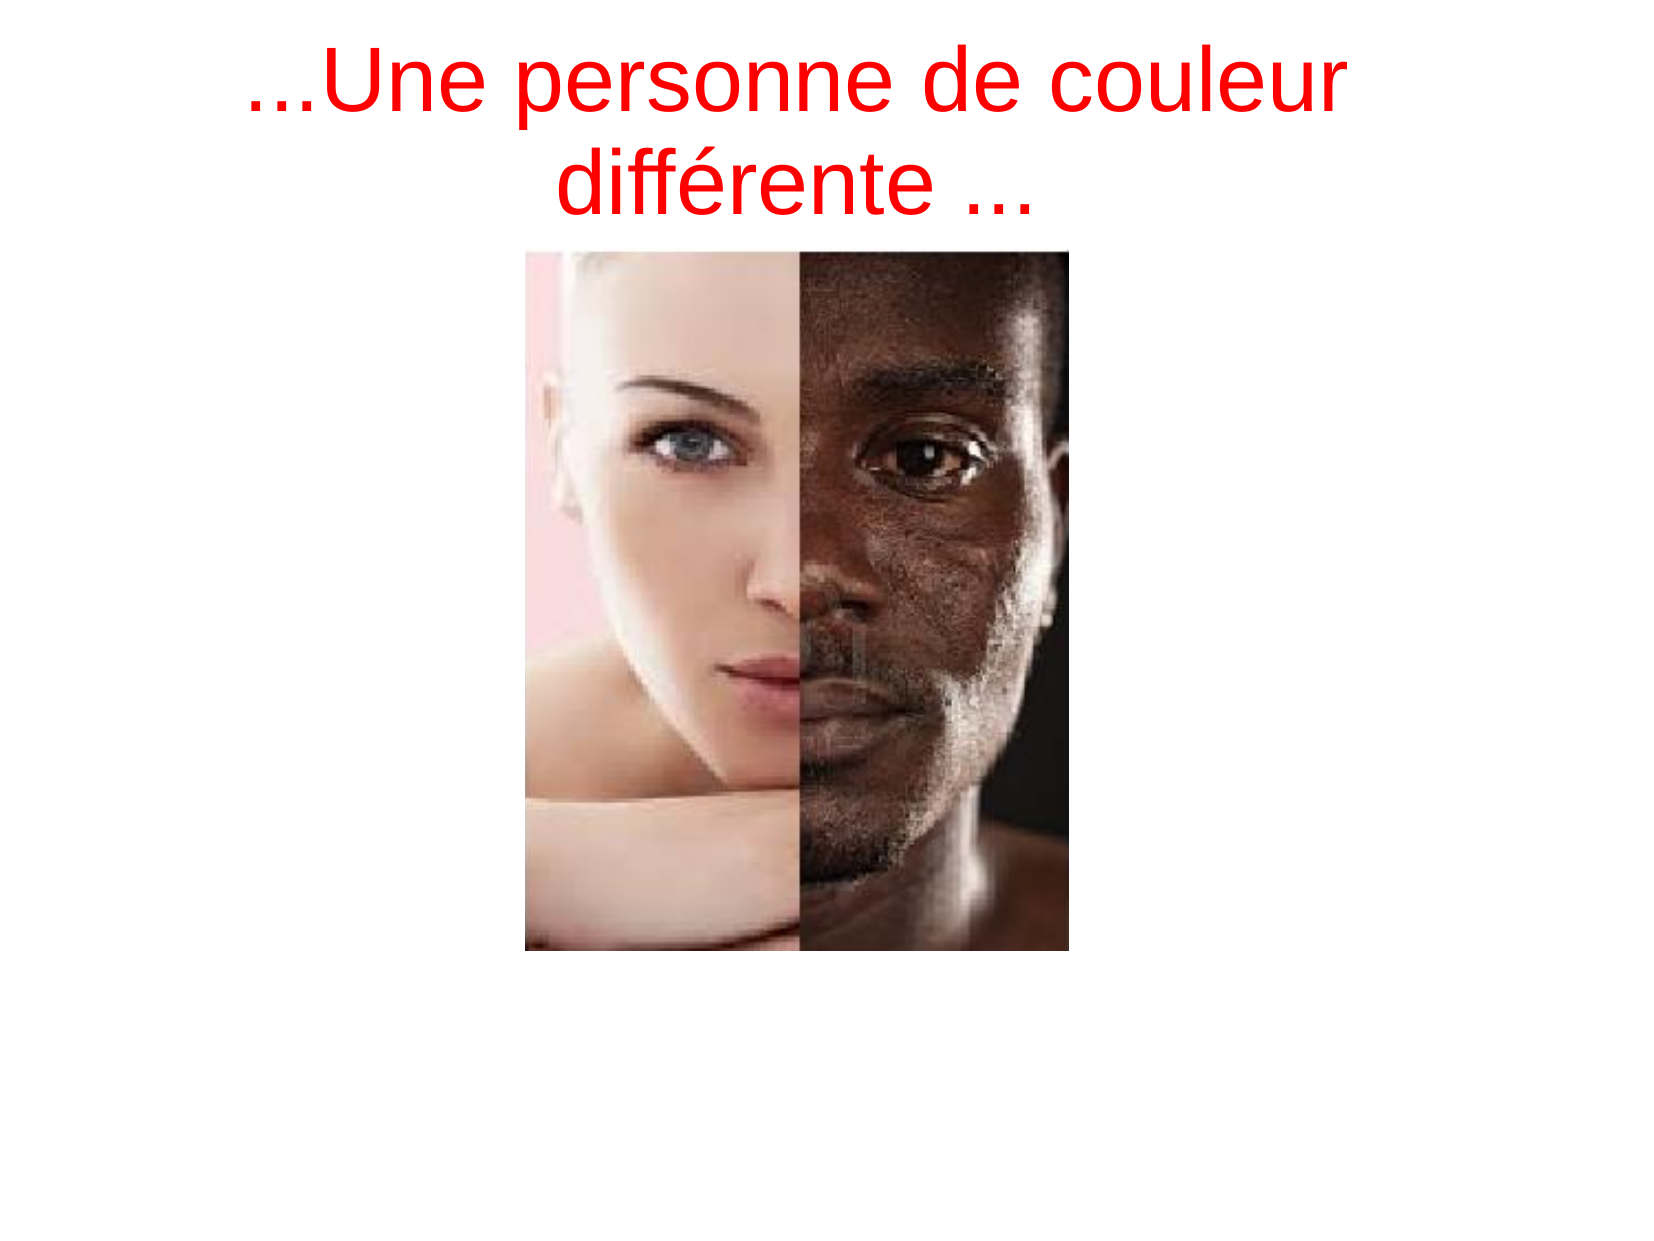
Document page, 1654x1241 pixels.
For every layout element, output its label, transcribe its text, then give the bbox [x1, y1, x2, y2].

picture [525, 248, 1069, 951]
title ...Une personne de couleur différente ... [79, 28, 1515, 234]
